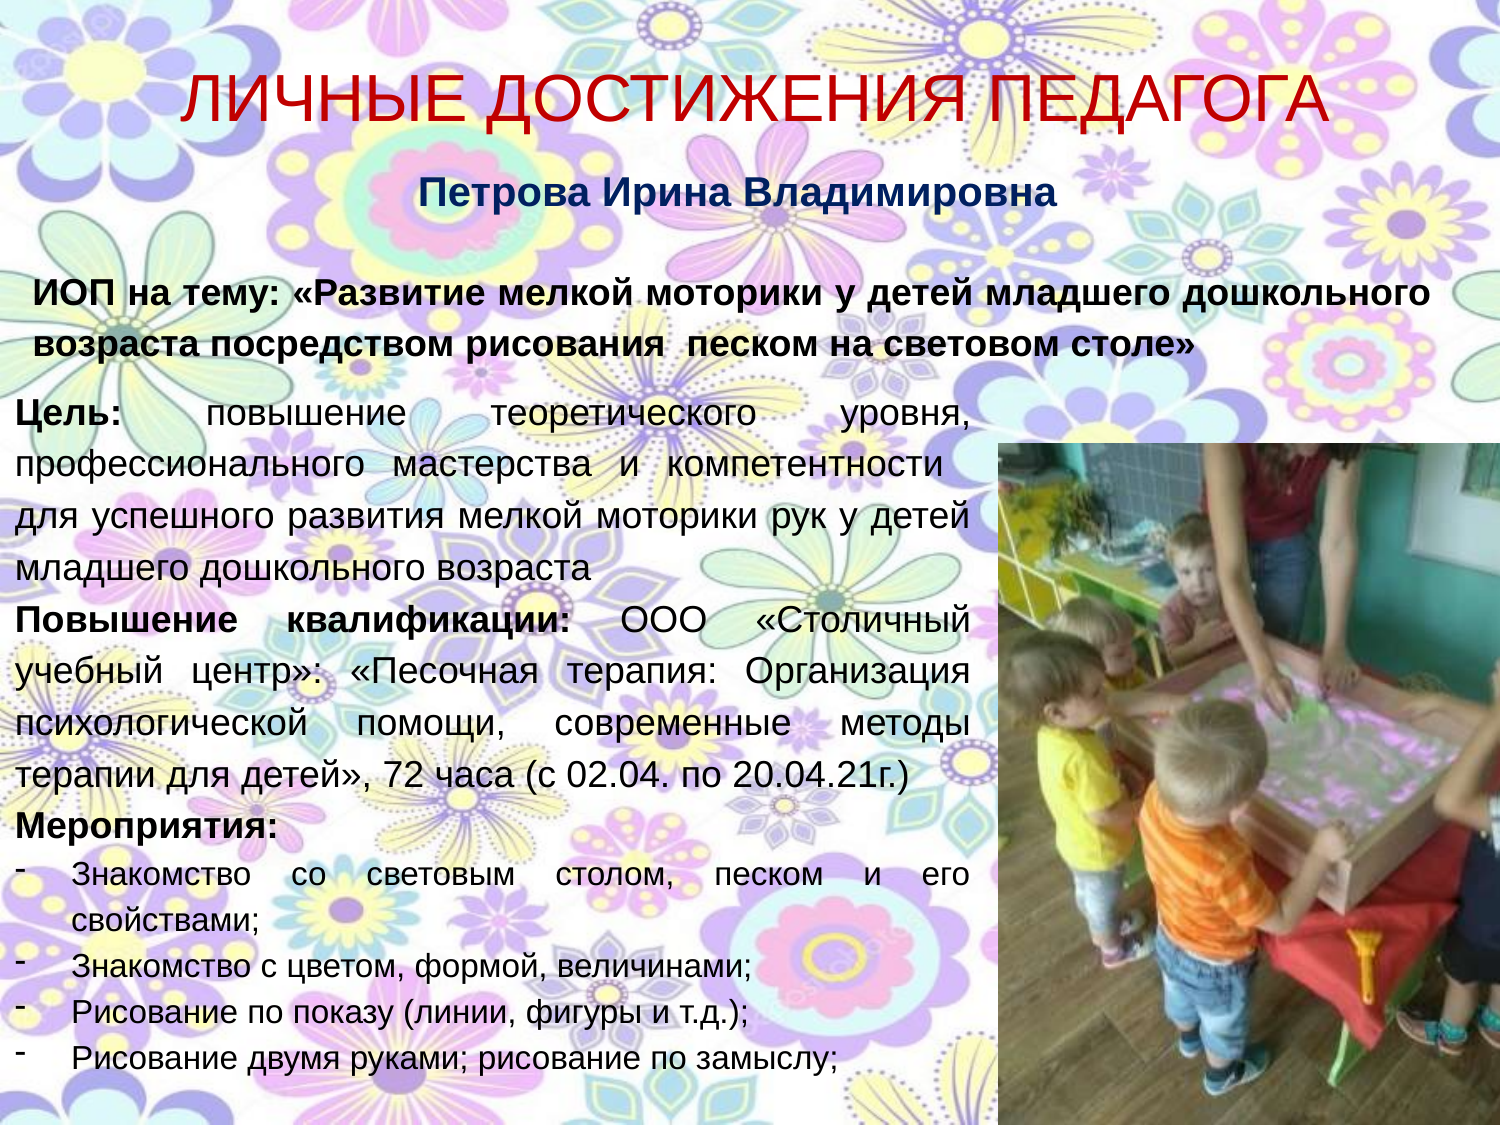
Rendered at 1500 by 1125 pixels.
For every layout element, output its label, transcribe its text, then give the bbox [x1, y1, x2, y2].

text_box ИОП на тему: «Развитие мелкой моторики у детей младшего дошкольного возраста посредством рисования песком на световом столе» [17, 253, 1447, 372]
picture [998, 443, 1500, 1125]
text_box Личные достижения Педагога [118, 46, 1394, 152]
text_box Петрова Ирина Владимировна [81, 152, 1394, 223]
text_box Цель: повышение теоретического уровня, профессионального мастерства и компетентности для успешного развития мелкой моторики рук у детей младшего дошкольного возраста Повышение квалификации: ООО «Столичный учебный центр»: «Песочная терапия: Организация психологической помощи, современные методы терапии для детей», 72 часа (с 02.04. по 20.04.21г.) Мероприятия: Знакомство со световым столом, песком и его свойствами; Знакомство с цветом, формой, величинами; Рисование по показу (линии, фигуры и т.д.); Рисование двумя руками; рисование по замыслу; [0, 373, 987, 1125]
